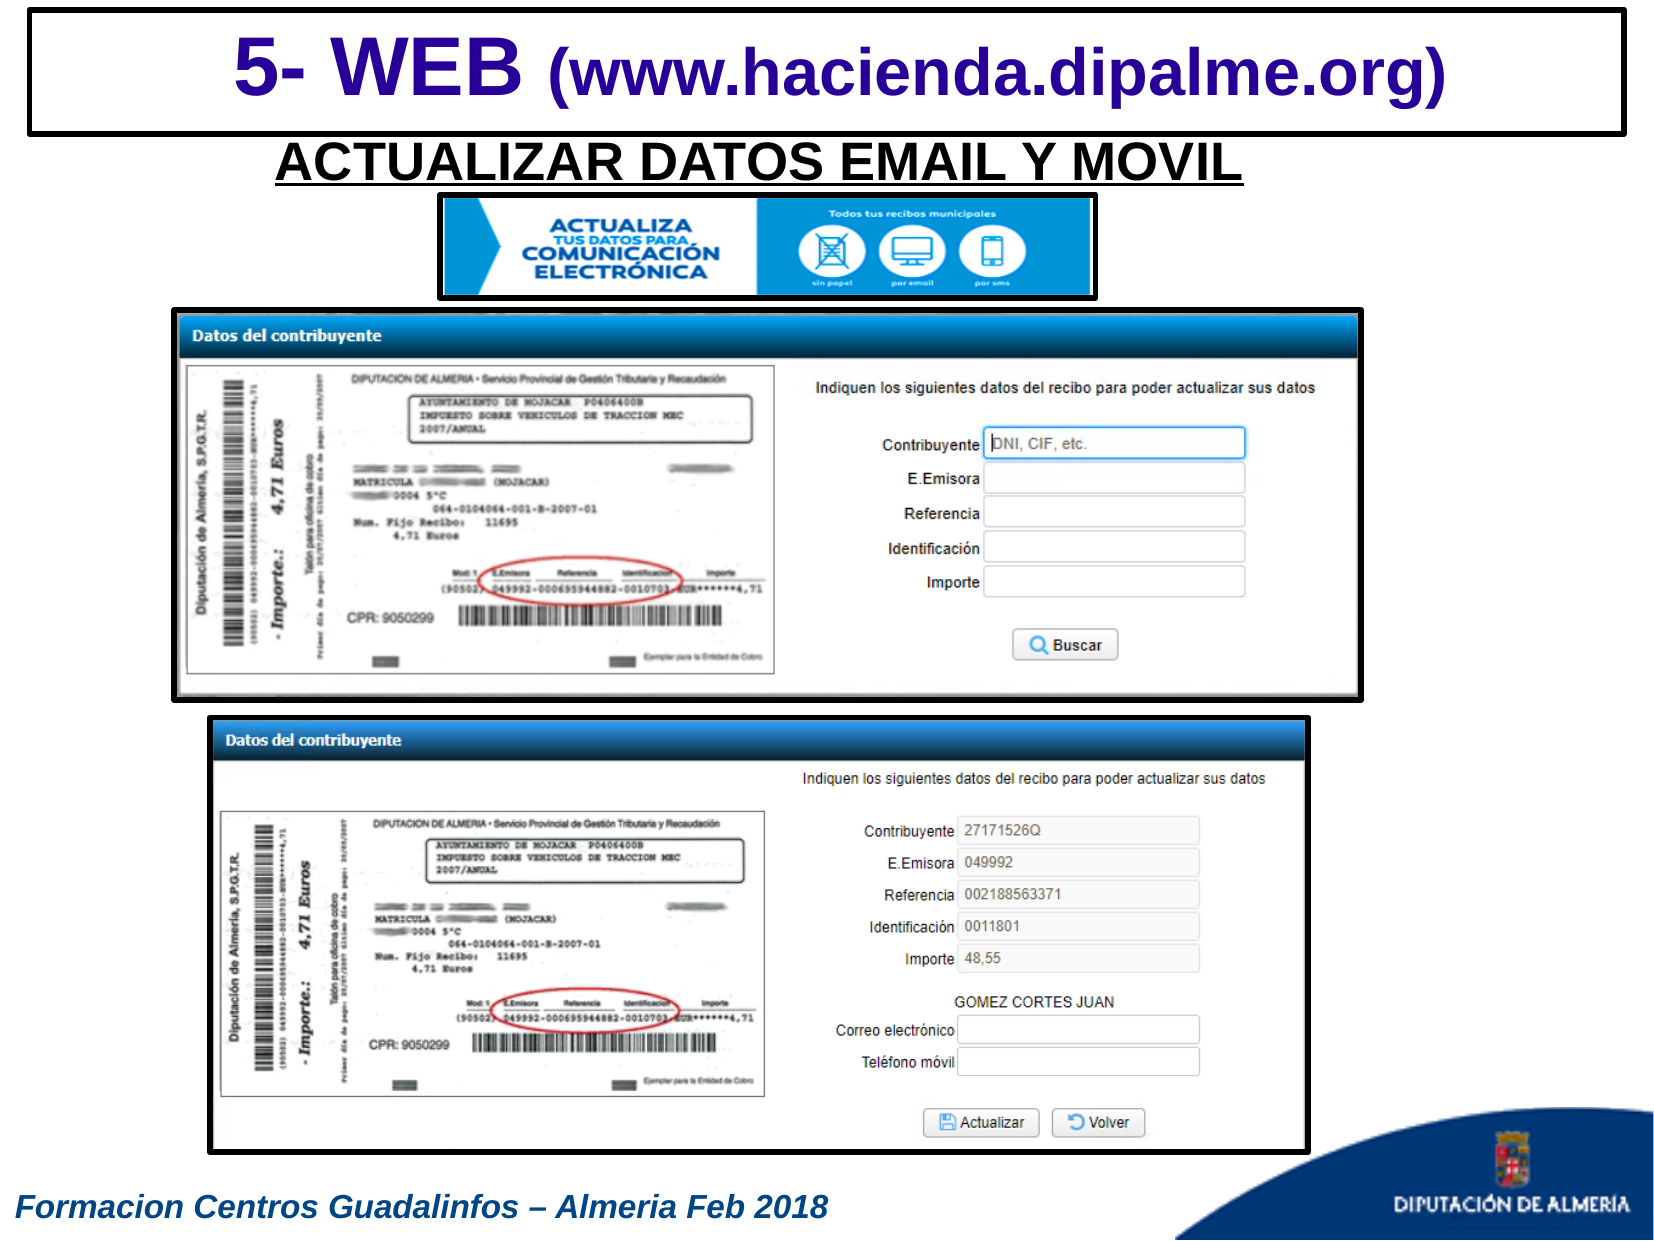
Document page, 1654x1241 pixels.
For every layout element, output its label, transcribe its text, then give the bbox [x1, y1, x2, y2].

picture [1175, 1107, 1654, 1241]
text_box 5- WEB (www.hacienda.dipalme.org) [29, 9, 1625, 134]
text_box Formacion Centros Guadalinfos – Almeria Feb 2018 [0, 1181, 845, 1234]
picture [177, 312, 1359, 697]
picture [442, 197, 1093, 296]
text_box ACTUALIZAR DATOS EMAIL Y MOVIL [259, 124, 1276, 201]
picture [212, 720, 1306, 1150]
